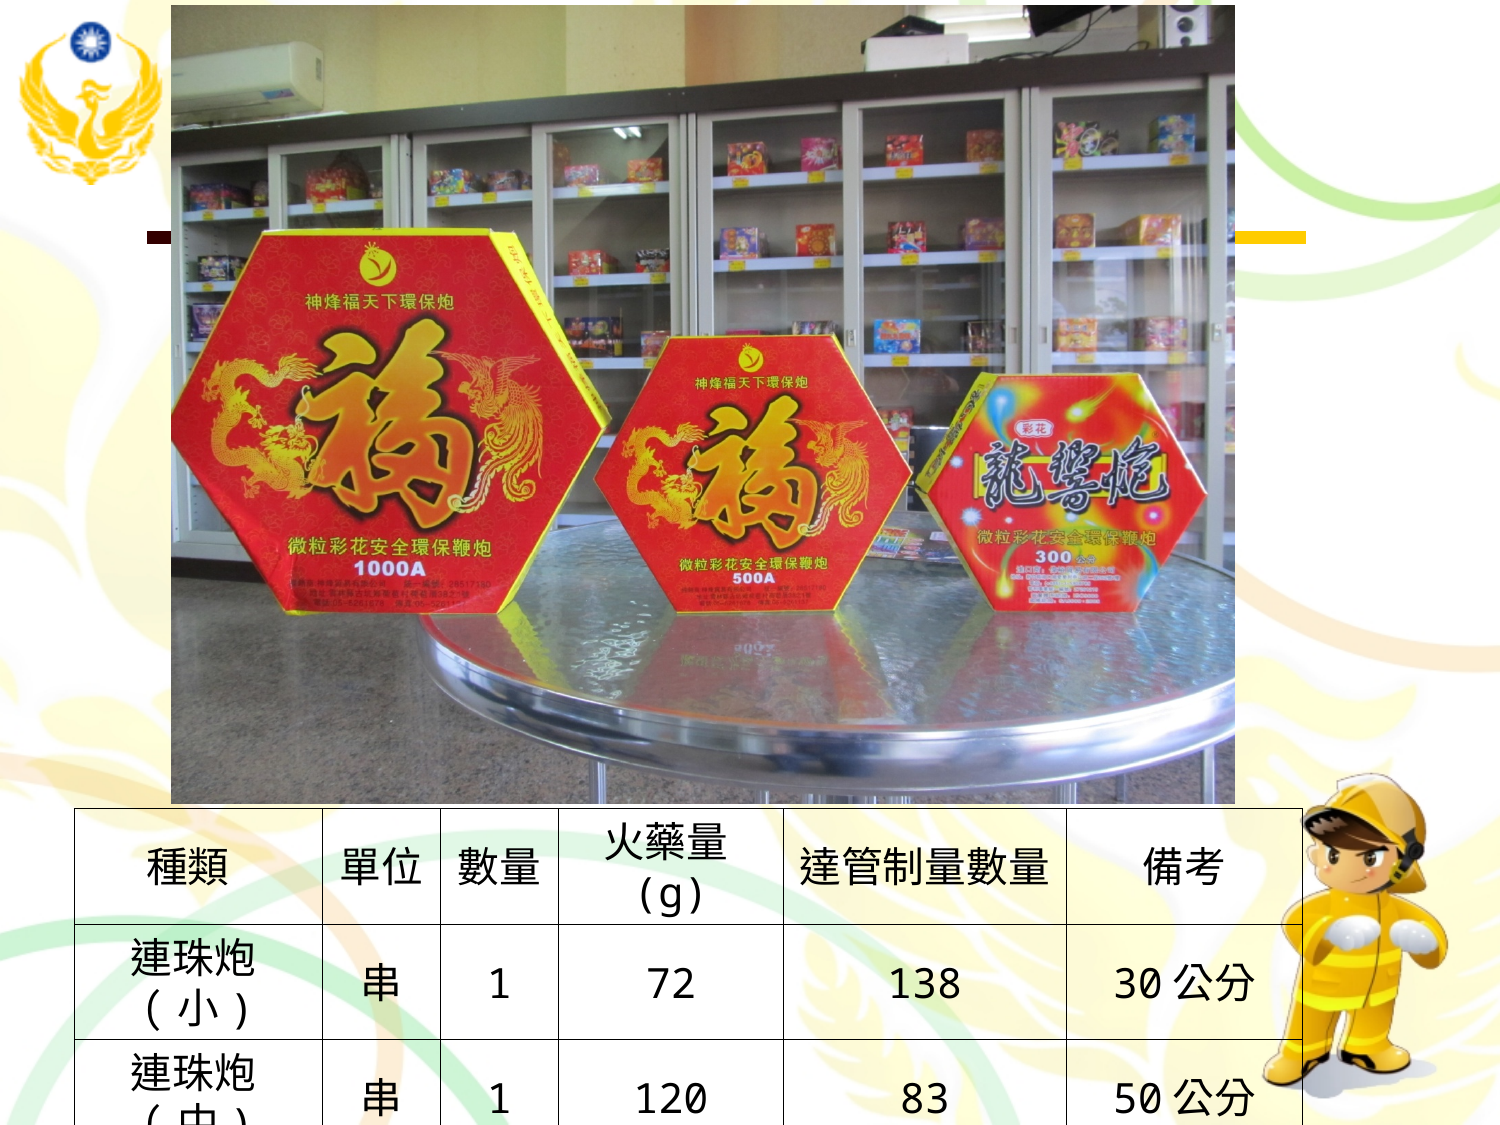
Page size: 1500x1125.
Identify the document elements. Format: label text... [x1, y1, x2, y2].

table_cell 連珠炮(中) [184, 1113, 196, 1125]
table_header 火藥量(g) [559, 809, 783, 924]
table_cell 30公分 [1067, 925, 1302, 1039]
table_cell 138 [784, 925, 1066, 1039]
table_cell 串 [323, 925, 440, 1039]
table_header 達管制量數量 [784, 809, 1066, 924]
table_header 種類 [75, 809, 322, 924]
table_header 單位 [323, 809, 440, 924]
table_header 數量 [441, 809, 558, 924]
table_cell 120 [559, 1040, 783, 1125]
table_cell 72 [559, 925, 783, 1039]
picture [0, 0, 1500, 1125]
table_cell 串 [323, 1040, 440, 1125]
table_cell 83 [784, 1040, 1066, 1125]
table_cell 50公分 [1067, 1040, 1302, 1125]
table_cell 連珠炮(中) [75, 1040, 322, 1125]
table_cell 連珠炮(中) [199, 1113, 211, 1125]
table_header 備考 [1067, 809, 1302, 924]
table_cell 1 [441, 925, 558, 1039]
table_cell 1 [441, 1040, 558, 1125]
table_cell 連珠炮(小) [75, 925, 322, 1039]
